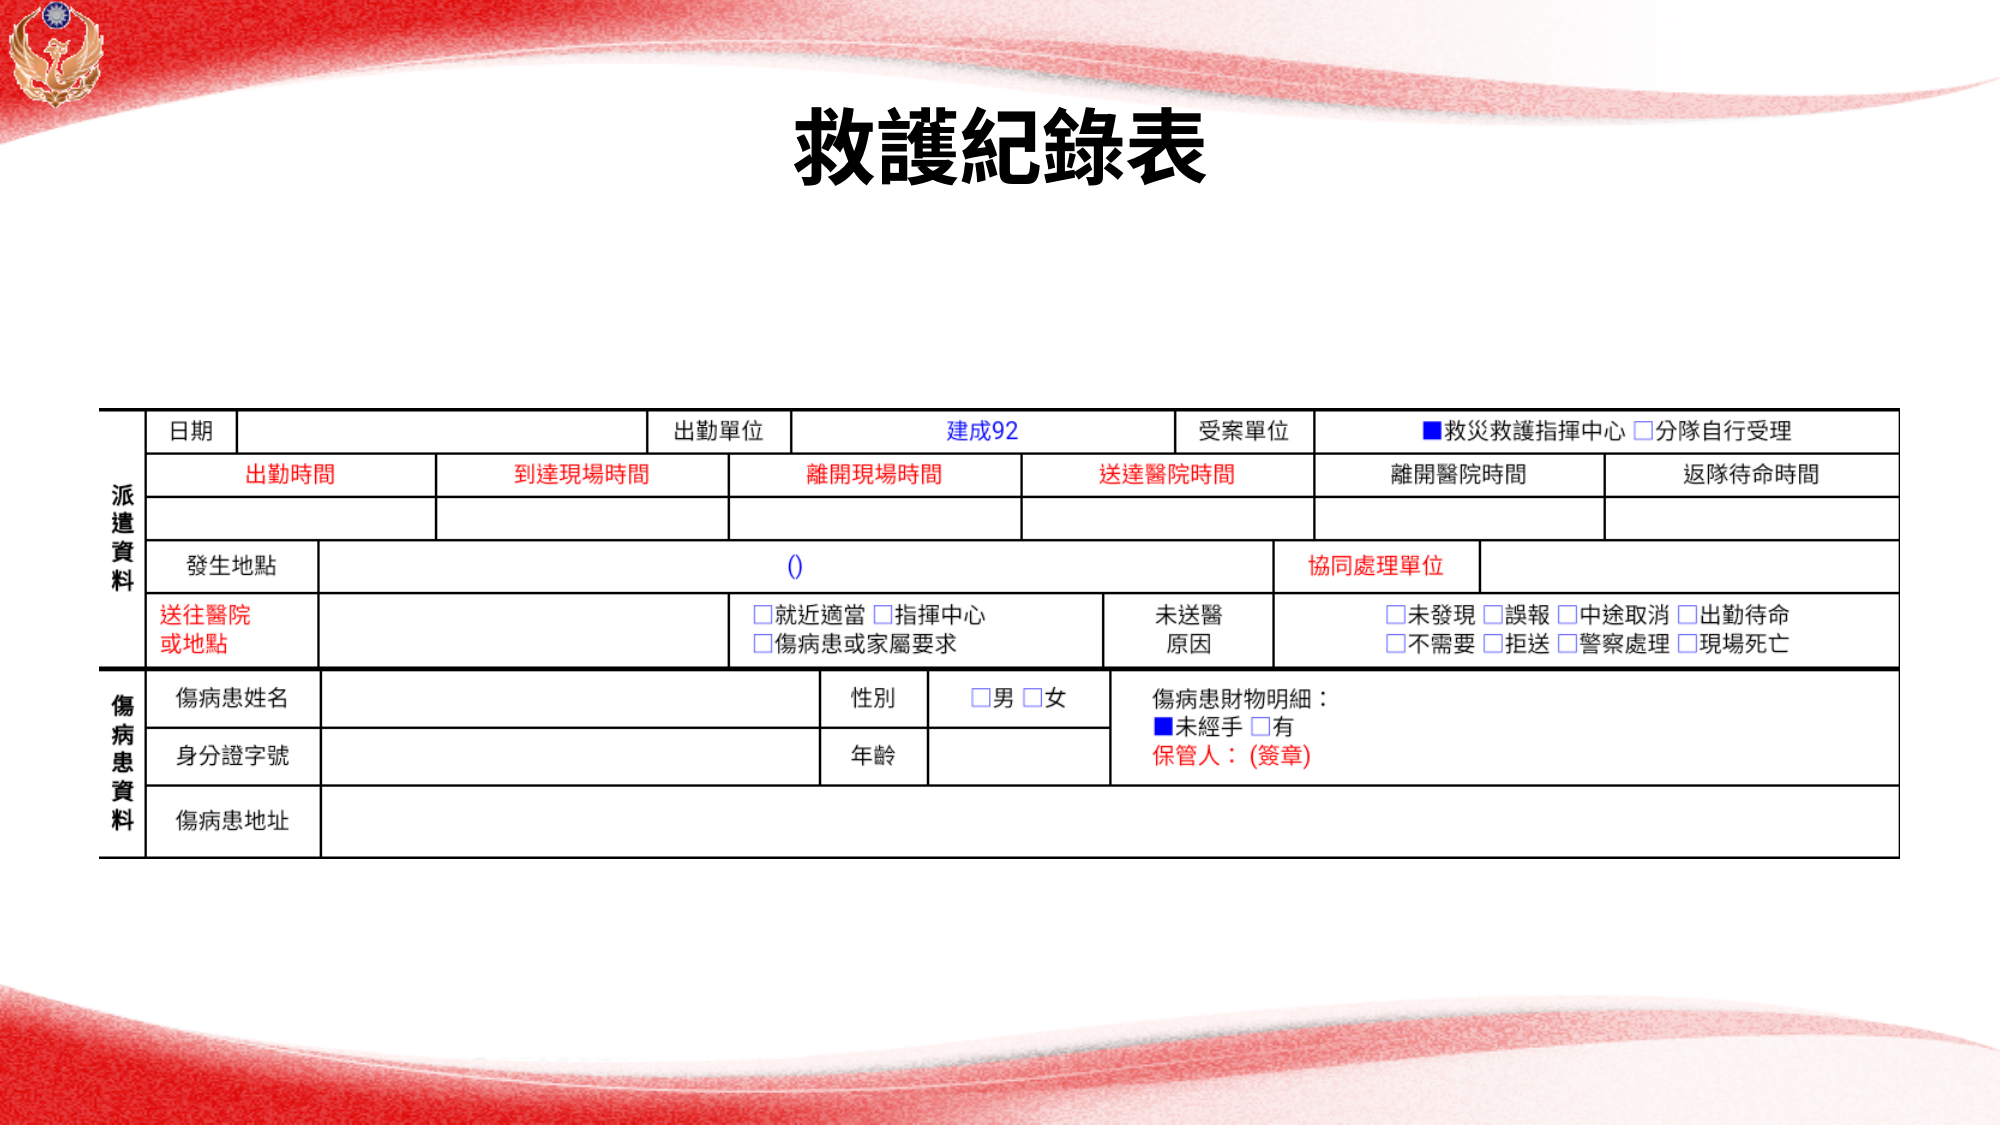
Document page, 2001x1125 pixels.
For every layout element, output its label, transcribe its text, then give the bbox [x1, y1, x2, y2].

picture [0, 0, 2001, 1125]
title 救護紀錄表 [119, 57, 1883, 233]
